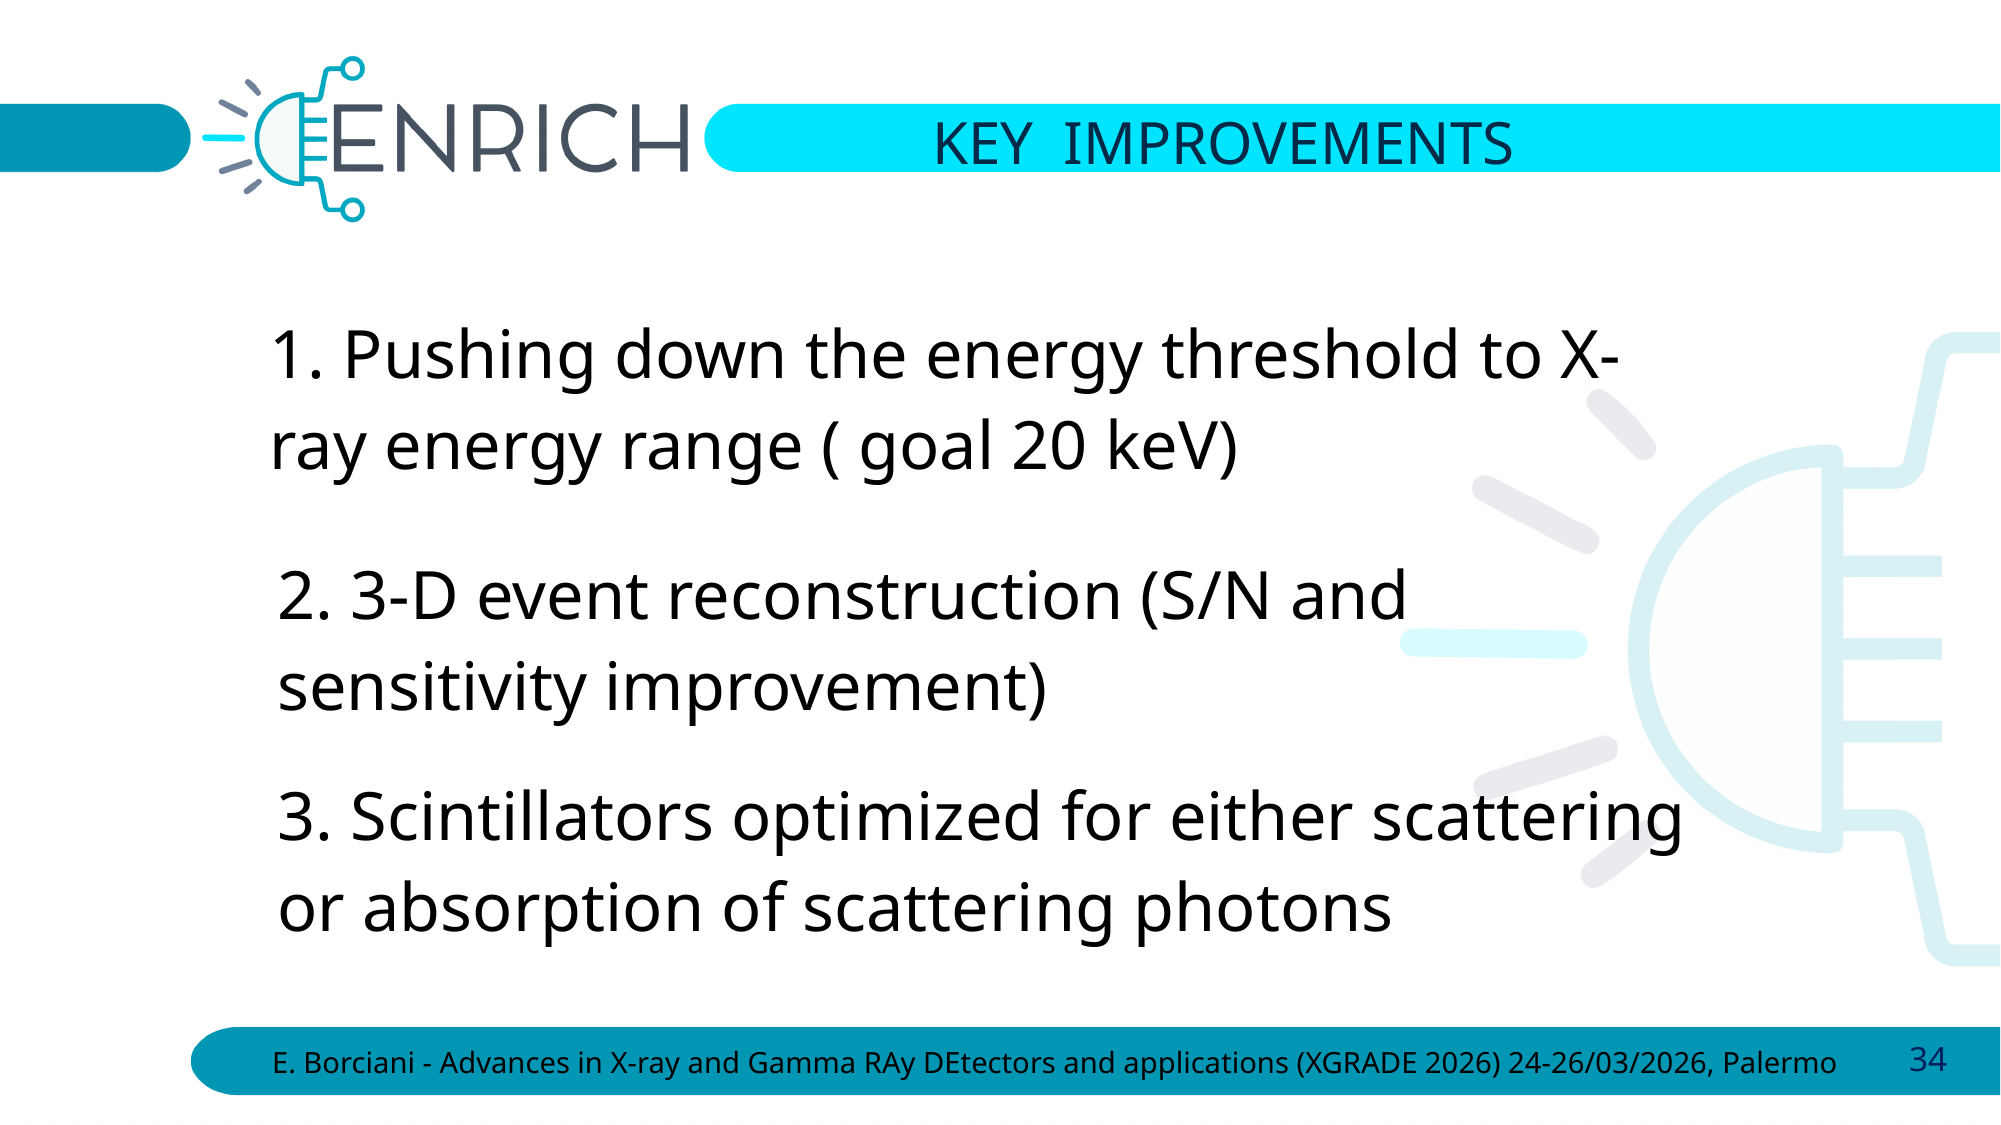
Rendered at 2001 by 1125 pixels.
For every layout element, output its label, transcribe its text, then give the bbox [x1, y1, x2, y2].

text_box 1. Pushing down the energy threshold to X-ray energy range ( goal 20 keV)​ [254, 299, 1733, 451]
slide_number <number> [1512, 1031, 1963, 1092]
text_box 2. 3-D event reconstruction (S/N and sensitivity improvement)​ [262, 541, 1726, 690]
text_box E. Borciani - Advances in X-ray and Gamma RAy DEtectors and applications (XGRADE 2026) 24-26/03/2026, Palermo [149, 1037, 1512, 1087]
text_box 3. Scintillators optimized for either scattering or​ absorption of scattering photons​ [262, 761, 1763, 938]
picture [0, 0, 2001, 1125]
text_box KEY IMPROVEMENTS​ [917, 98, 1650, 184]
